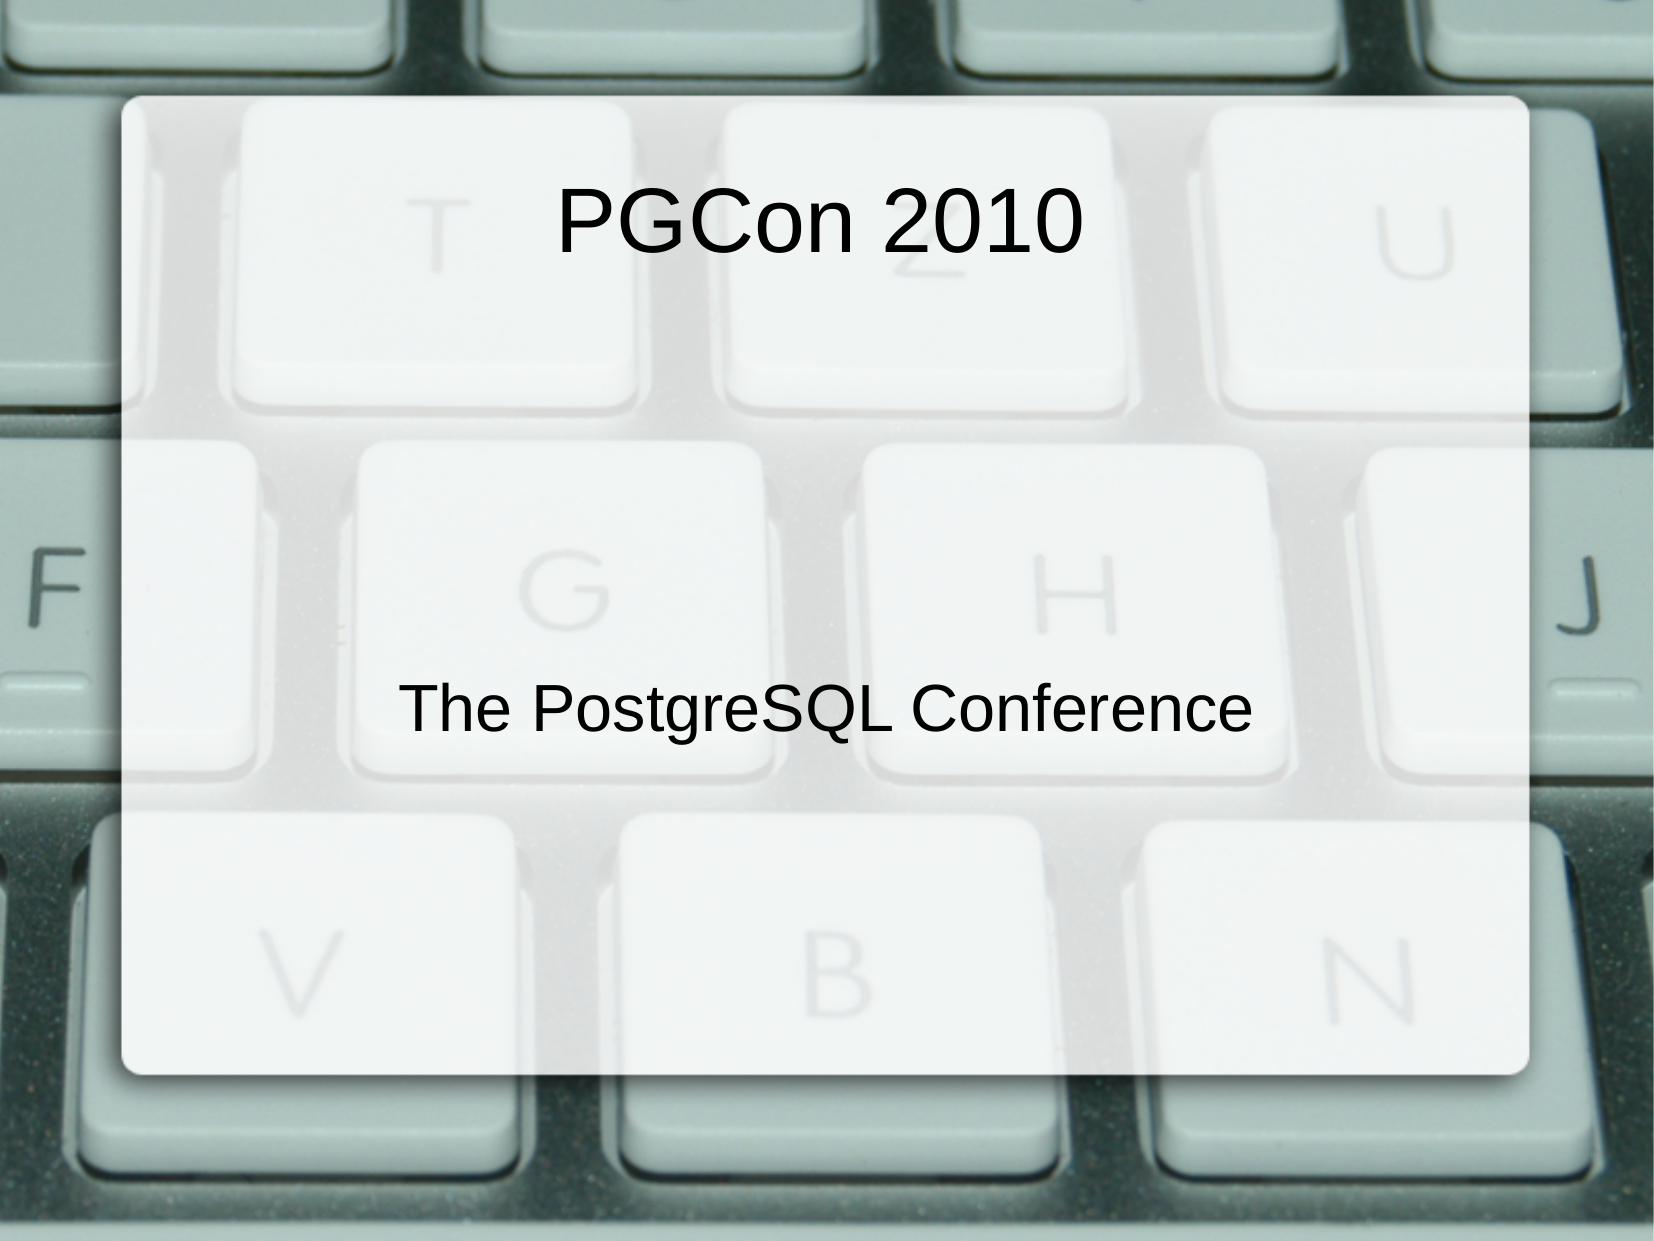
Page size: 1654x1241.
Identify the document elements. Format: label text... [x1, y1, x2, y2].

picture [0, 0, 1654, 1241]
subtitle The PostgreSQL Conference [147, 361, 1506, 1056]
title PGCon 2010 [135, 125, 1506, 318]
